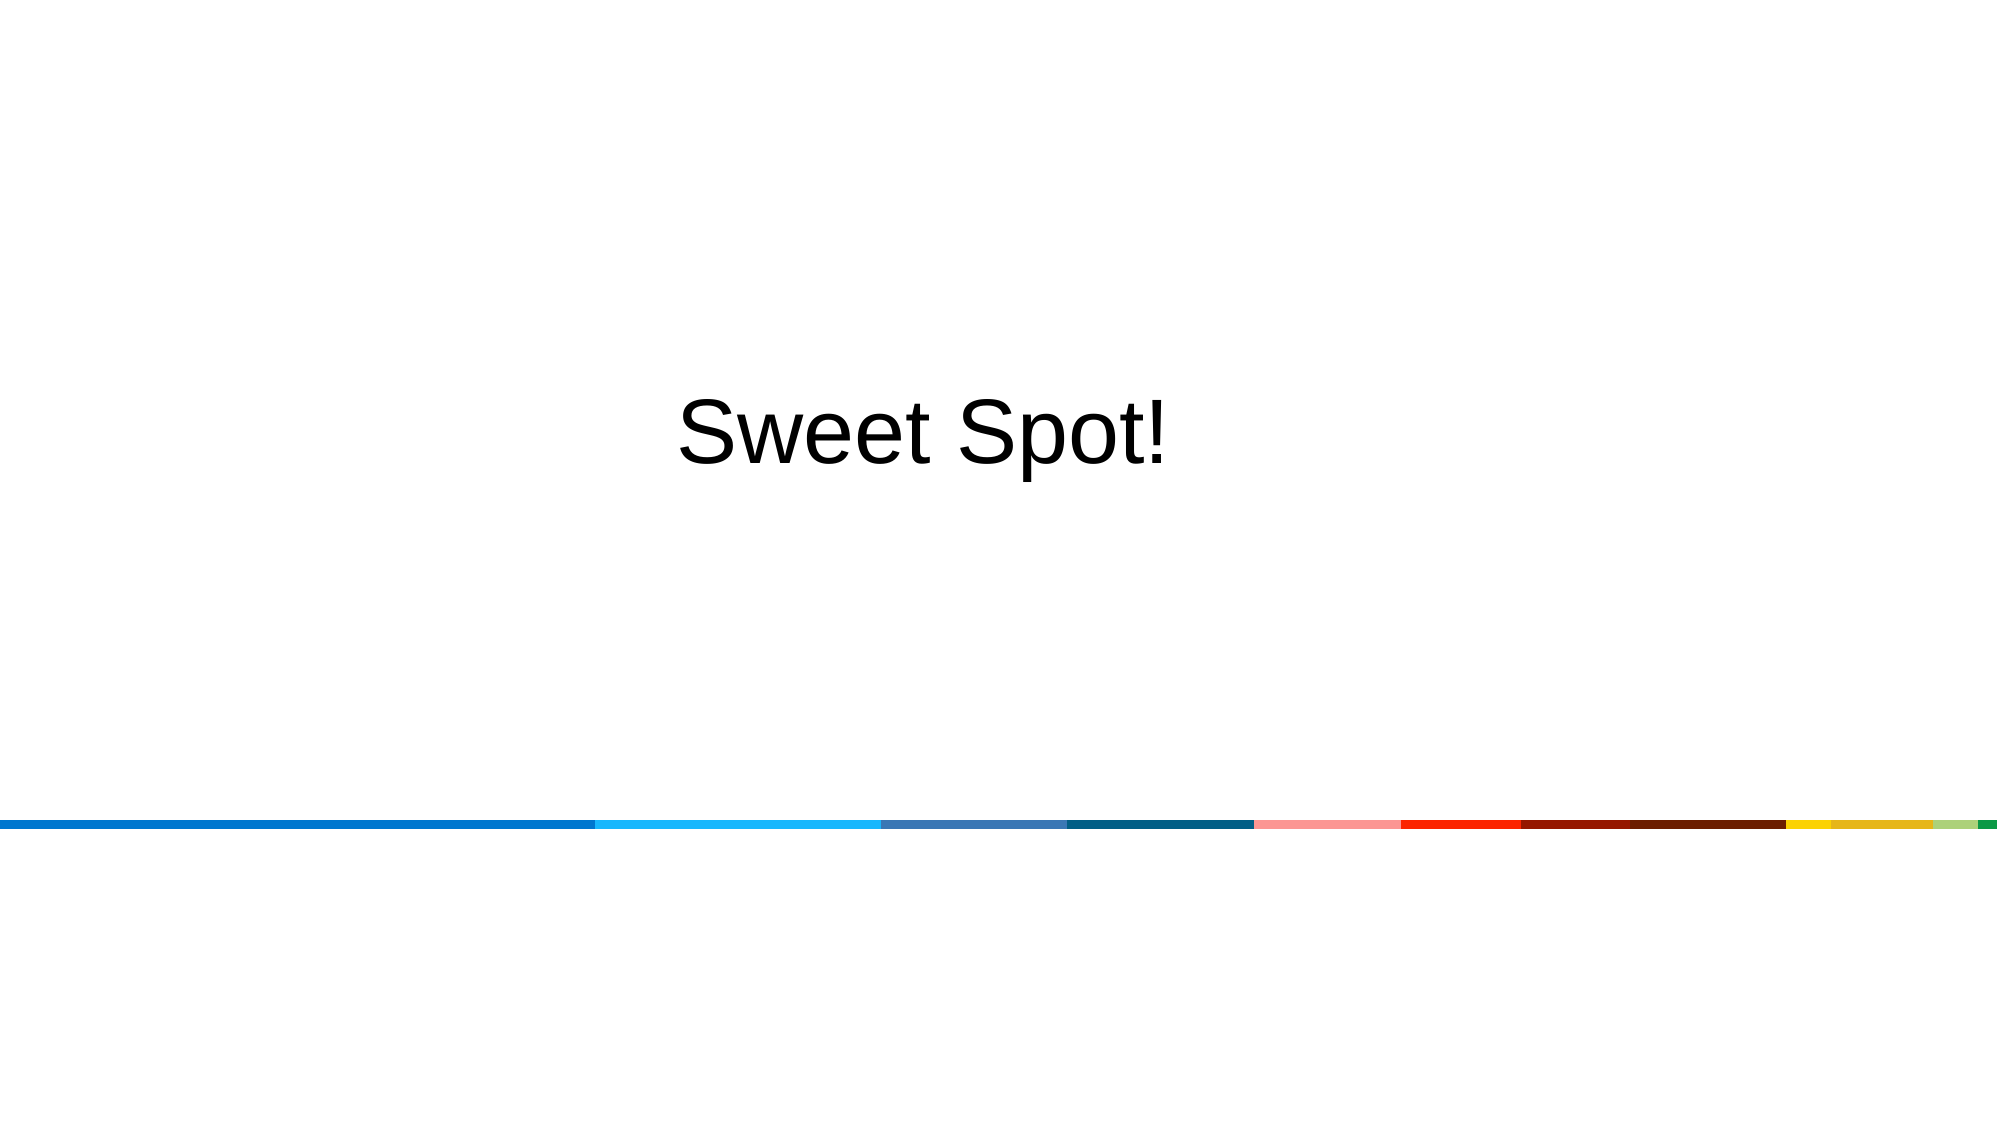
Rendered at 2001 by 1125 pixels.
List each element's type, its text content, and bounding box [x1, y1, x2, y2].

text_box [0, 820, 1997, 829]
text_box Sweet Spot! [61, 324, 1787, 543]
